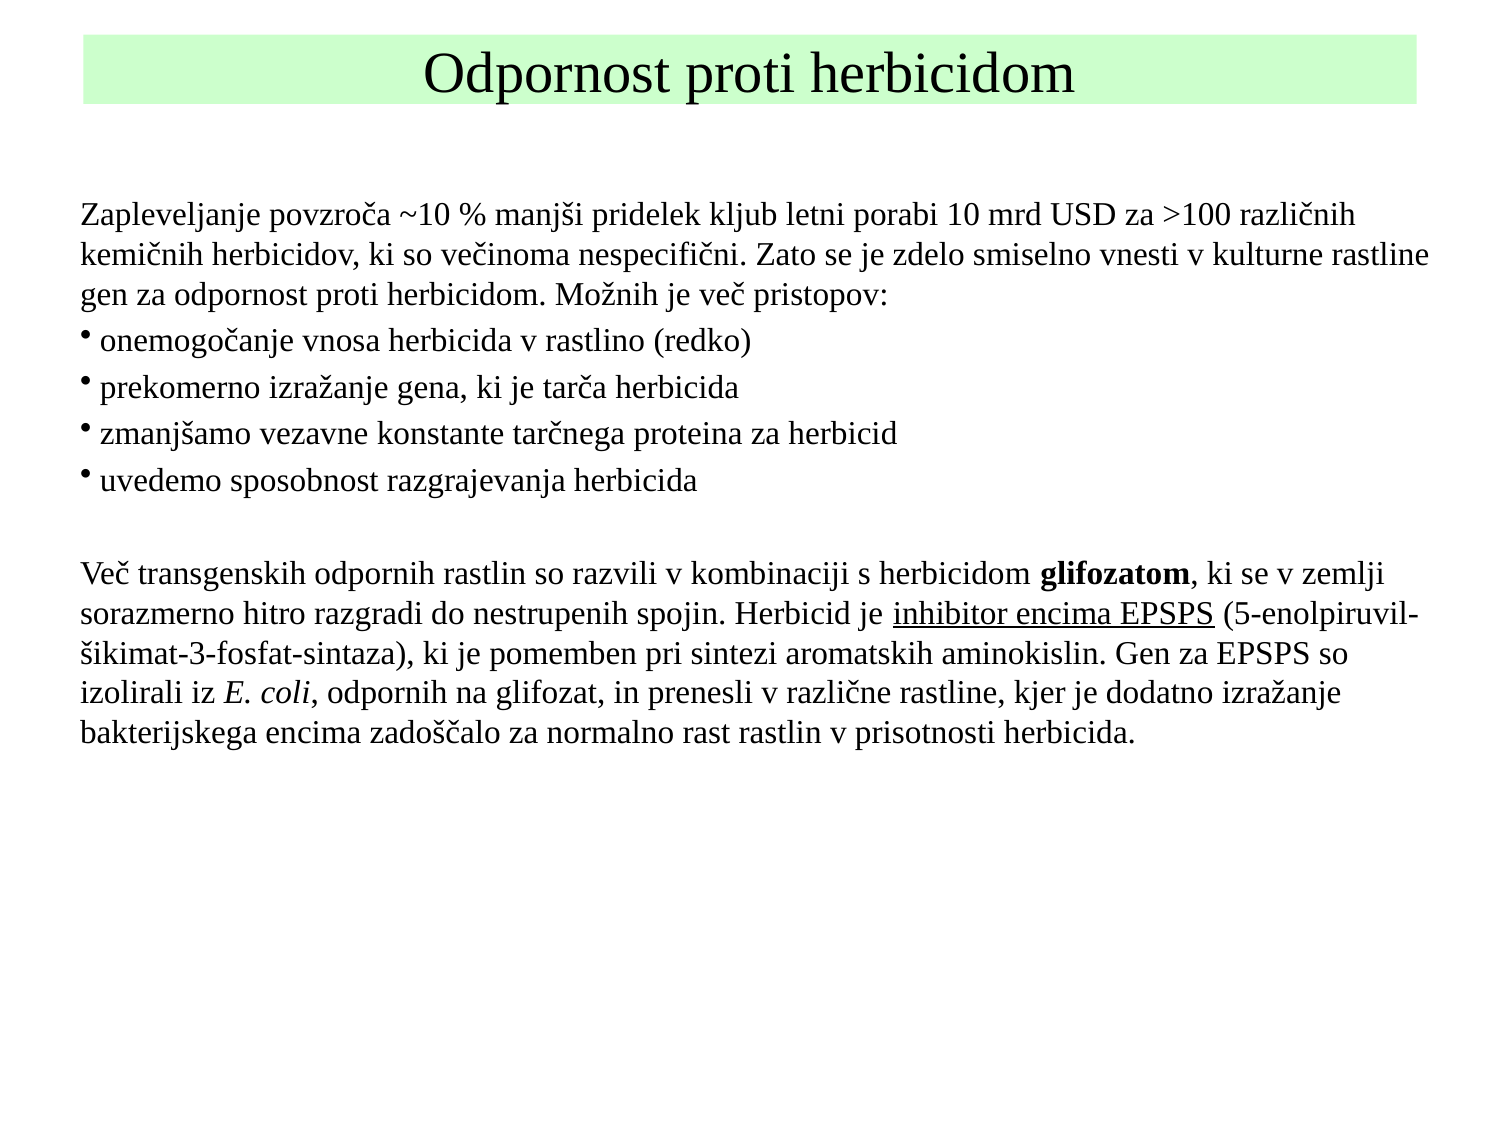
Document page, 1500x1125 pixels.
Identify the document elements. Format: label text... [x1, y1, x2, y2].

text_box Odpornost proti herbicidom [83, 34, 1417, 104]
list Zapleveljanje povzroča ~10 % manjši pridelek kljub letni porabi 10 mrd USD za >100 različnih kemičnih herbicidov, ki so večinoma nespecifični. Zato se je zdelo smiselno vnesti v kulturne rastline gen za odpornost proti herbicidom. Možnih je več pristopov: onemogočanje vnosa herbicida v rastlino (redko) prekomerno izražanje gena, ki je tarča herbicida zmanjšamo vezavne konstante tarčnega proteina za herbicid uvedemo sposobnost razgrajevanja herbicida Več transgenskih odpornih rastlin so razvili v kombinaciji s herbicidom glifozatom, ki se v zemlji sorazmerno hitro razgradi do nestrupenih spojin. Herbicid je inhibitor encima EPSPS (5-enolpiruvil-šikimat-3-fosfat-sintaza), ki je pomemben pri sintezi aromatskih aminokislin. Gen za EPSPS so izolirali iz E. coli, odpornih na glifozat, in prenesli v različne rastline, kjer je dodatno izražanje bakterijskega encima zadoščalo za normalno rast rastlin v prisotnosti herbicida. [64, 184, 1450, 1082]
